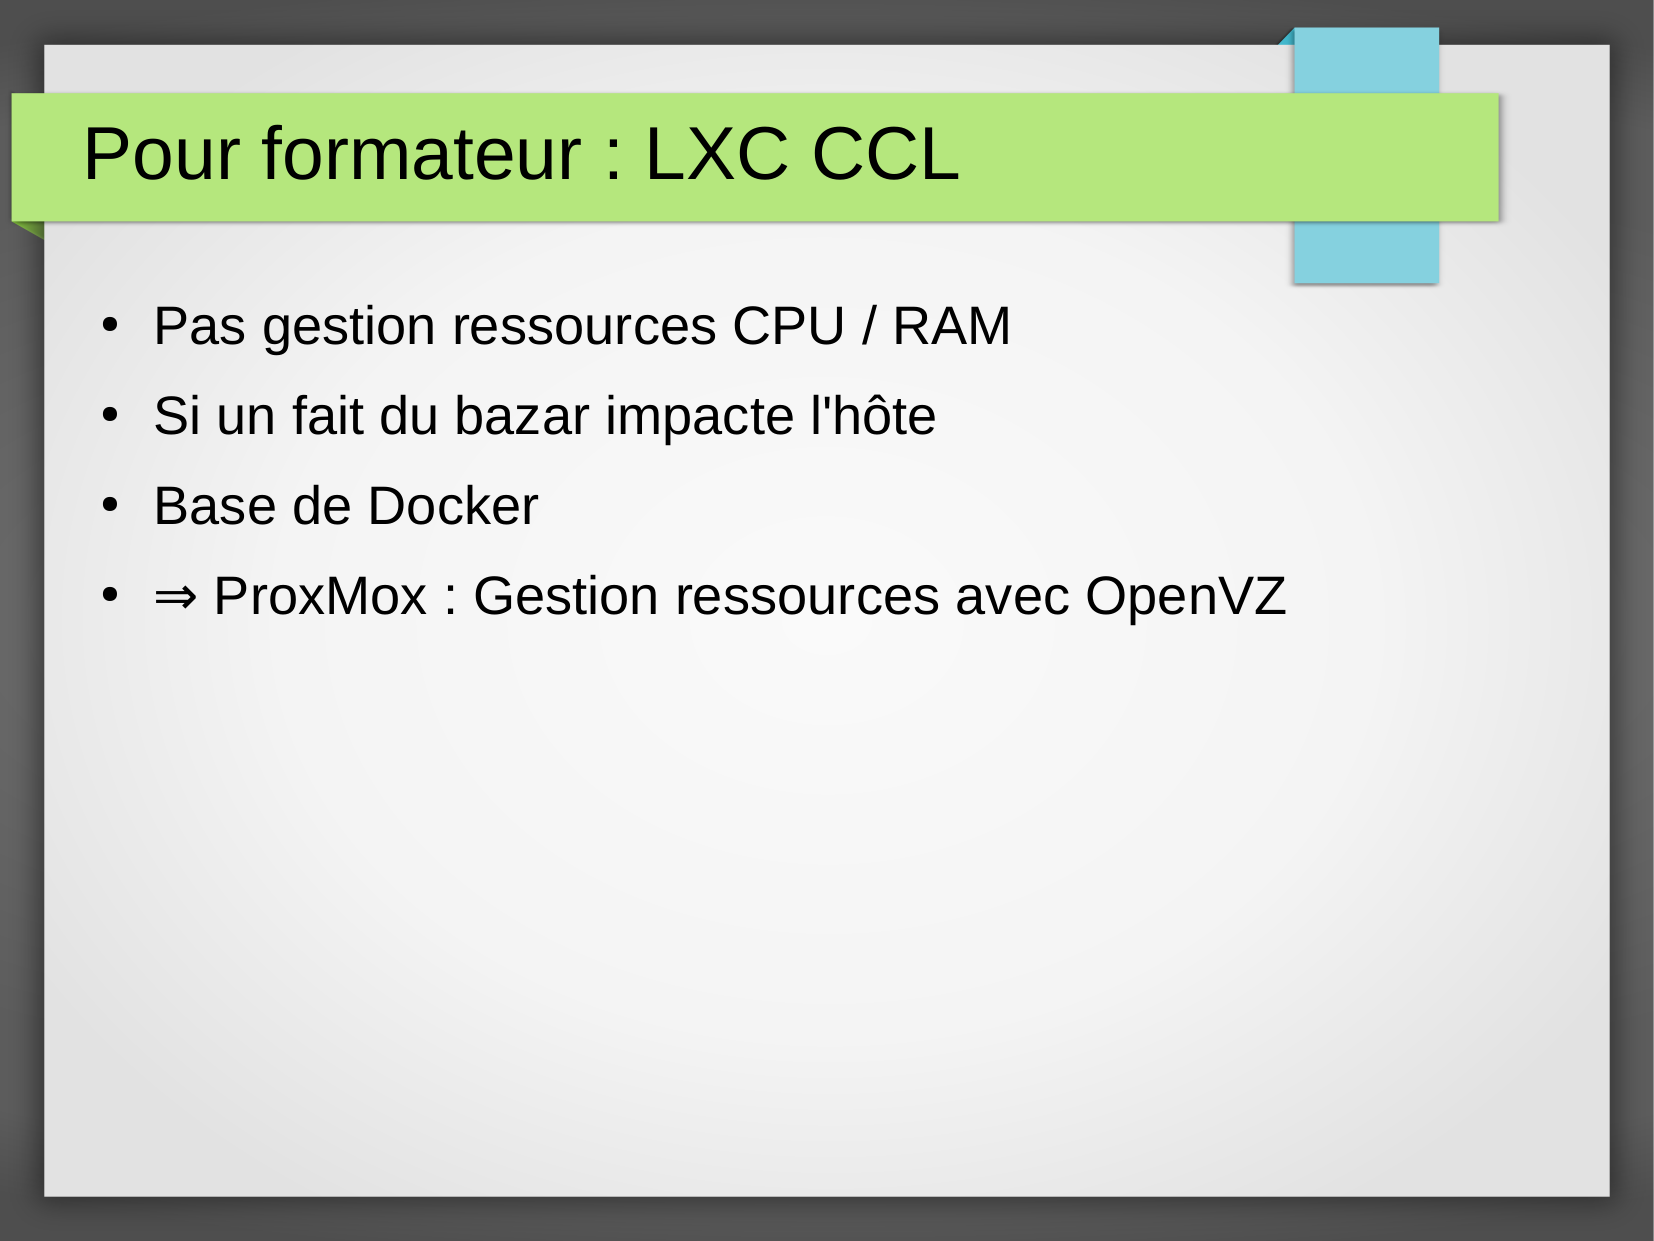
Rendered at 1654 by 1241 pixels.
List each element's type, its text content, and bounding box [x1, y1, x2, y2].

picture [0, 0, 1654, 1241]
list Pas gestion ressources CPU / RAM Si un fait du bazar impacte l'hôte Base de Docker ⇒ ProxMox : Gestion ressources avec OpenVZ [82, 295, 1571, 1015]
title Pour formateur : LXC CCL [82, 94, 1264, 213]
